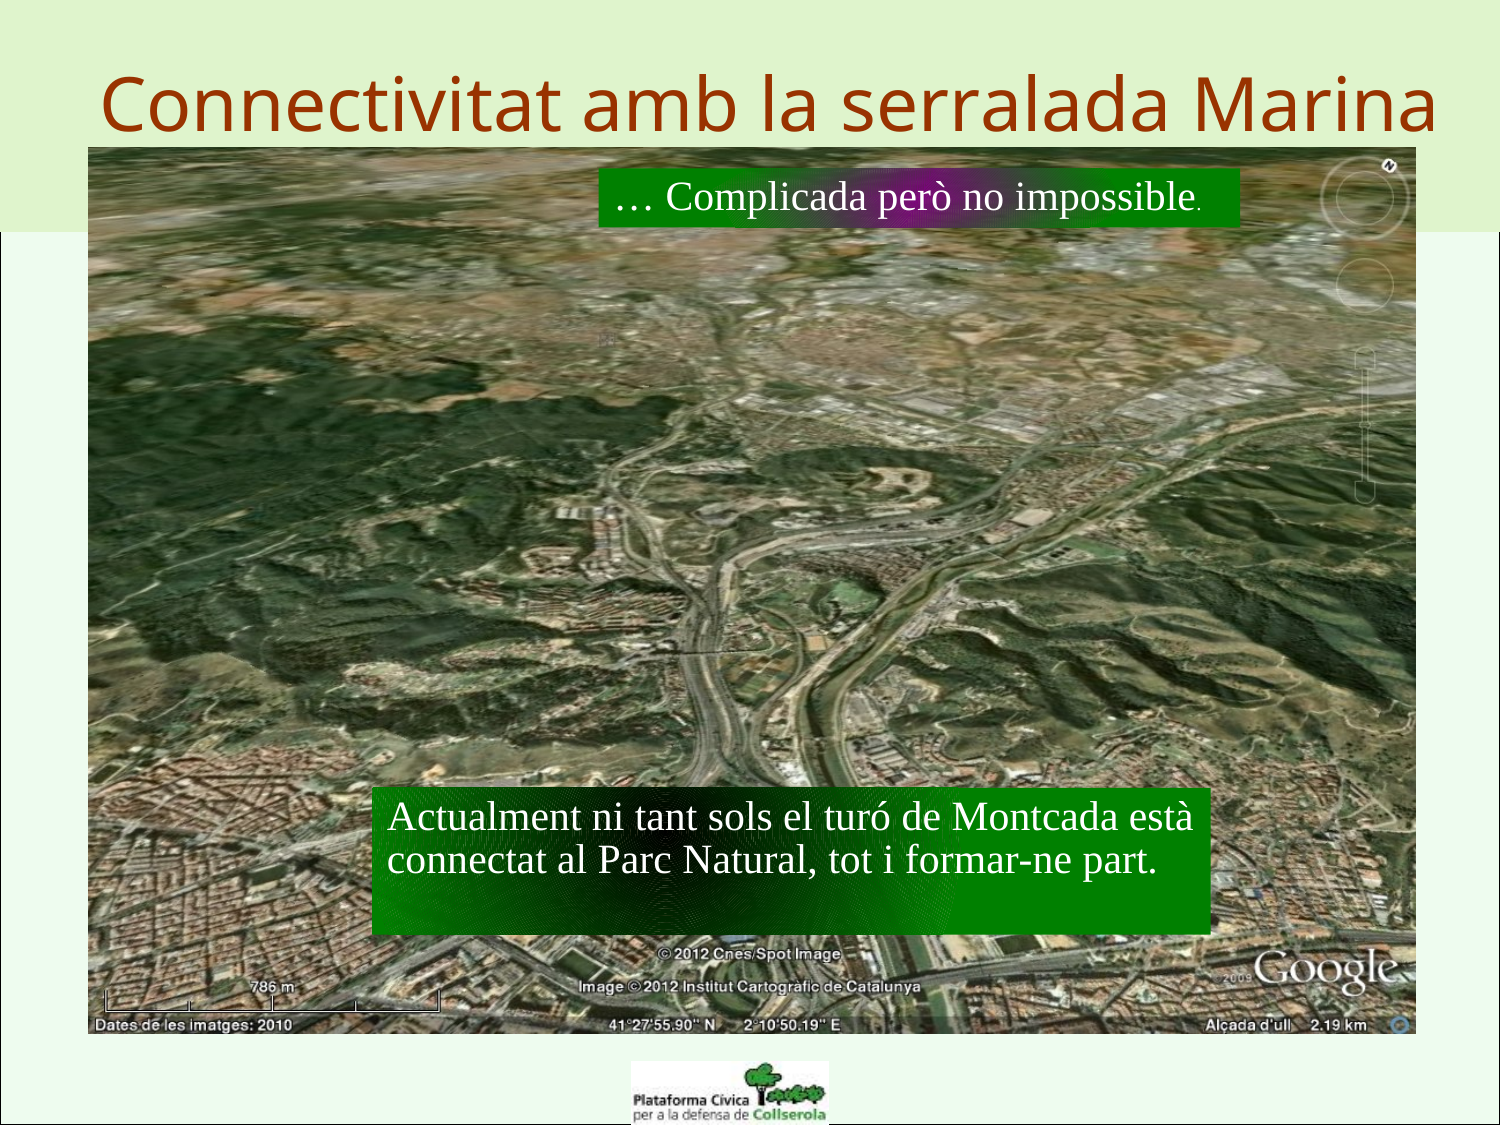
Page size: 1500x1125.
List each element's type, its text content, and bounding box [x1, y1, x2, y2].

text_box … Complicada però no impossible. [598, 168, 1241, 228]
text_box Actualment ni tant sols el turó de Montcada està connectat al Parc Natural, tot i formar-ne part. [372, 787, 1211, 935]
picture [631, 1061, 829, 1125]
picture [88, 147, 1416, 1034]
title Connectivitat amb la serralada Marina [27, 3, 1500, 195]
